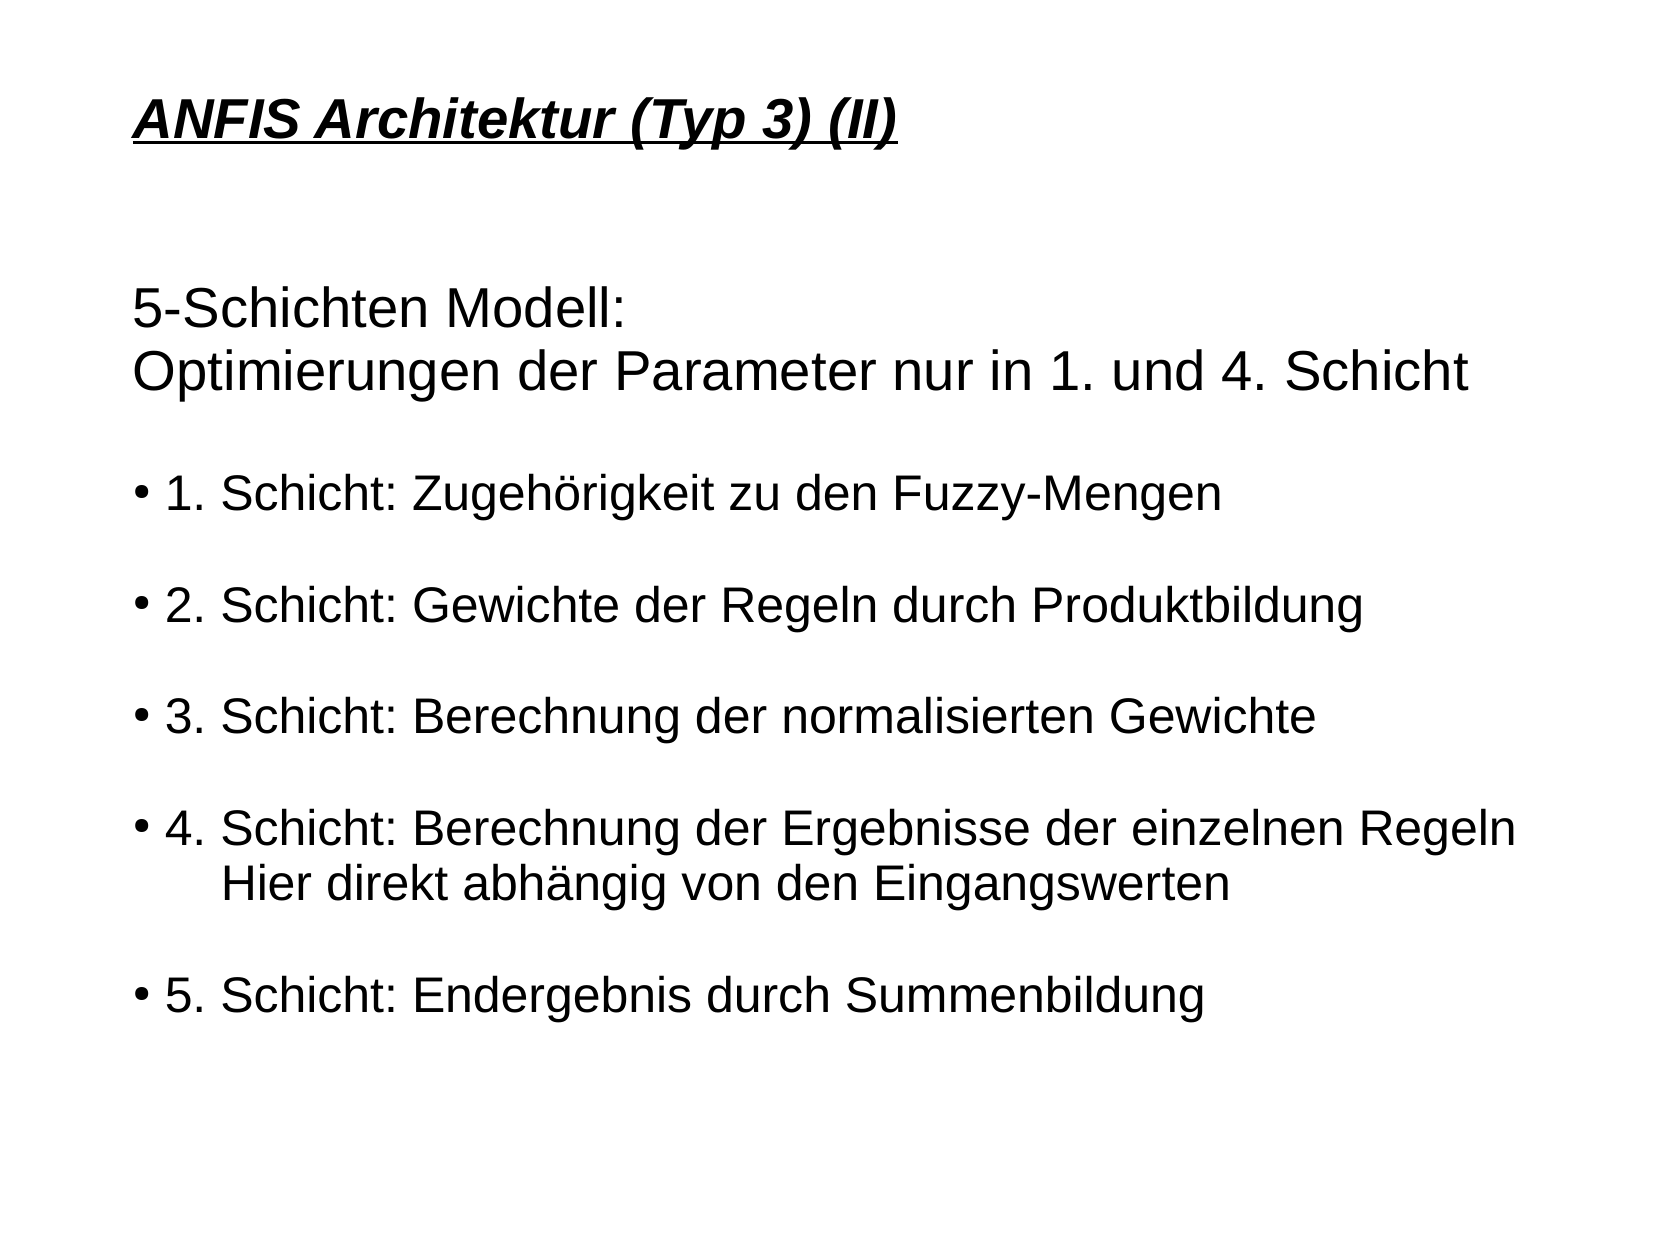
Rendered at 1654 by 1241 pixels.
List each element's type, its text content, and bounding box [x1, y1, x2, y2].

text_box ANFIS Architektur (Typ 3) (II) 5-Schichten Modell: Optimierungen der Parameter nur in 1. und 4. Schicht 1. Schicht: Zugehörigkeit zu den Fuzzy-Mengen 2. Schicht: Gewichte der Regeln durch Produktbildung 3. Schicht: Berechnung der normalisierten Gewichte 4. Schicht: Berechnung der Ergebnisse der einzelnen Regeln Hier direkt abhängig von den Eingangswerten 5. Schicht: Endergebnis durch Summenbildung [118, 79, 1565, 1031]
